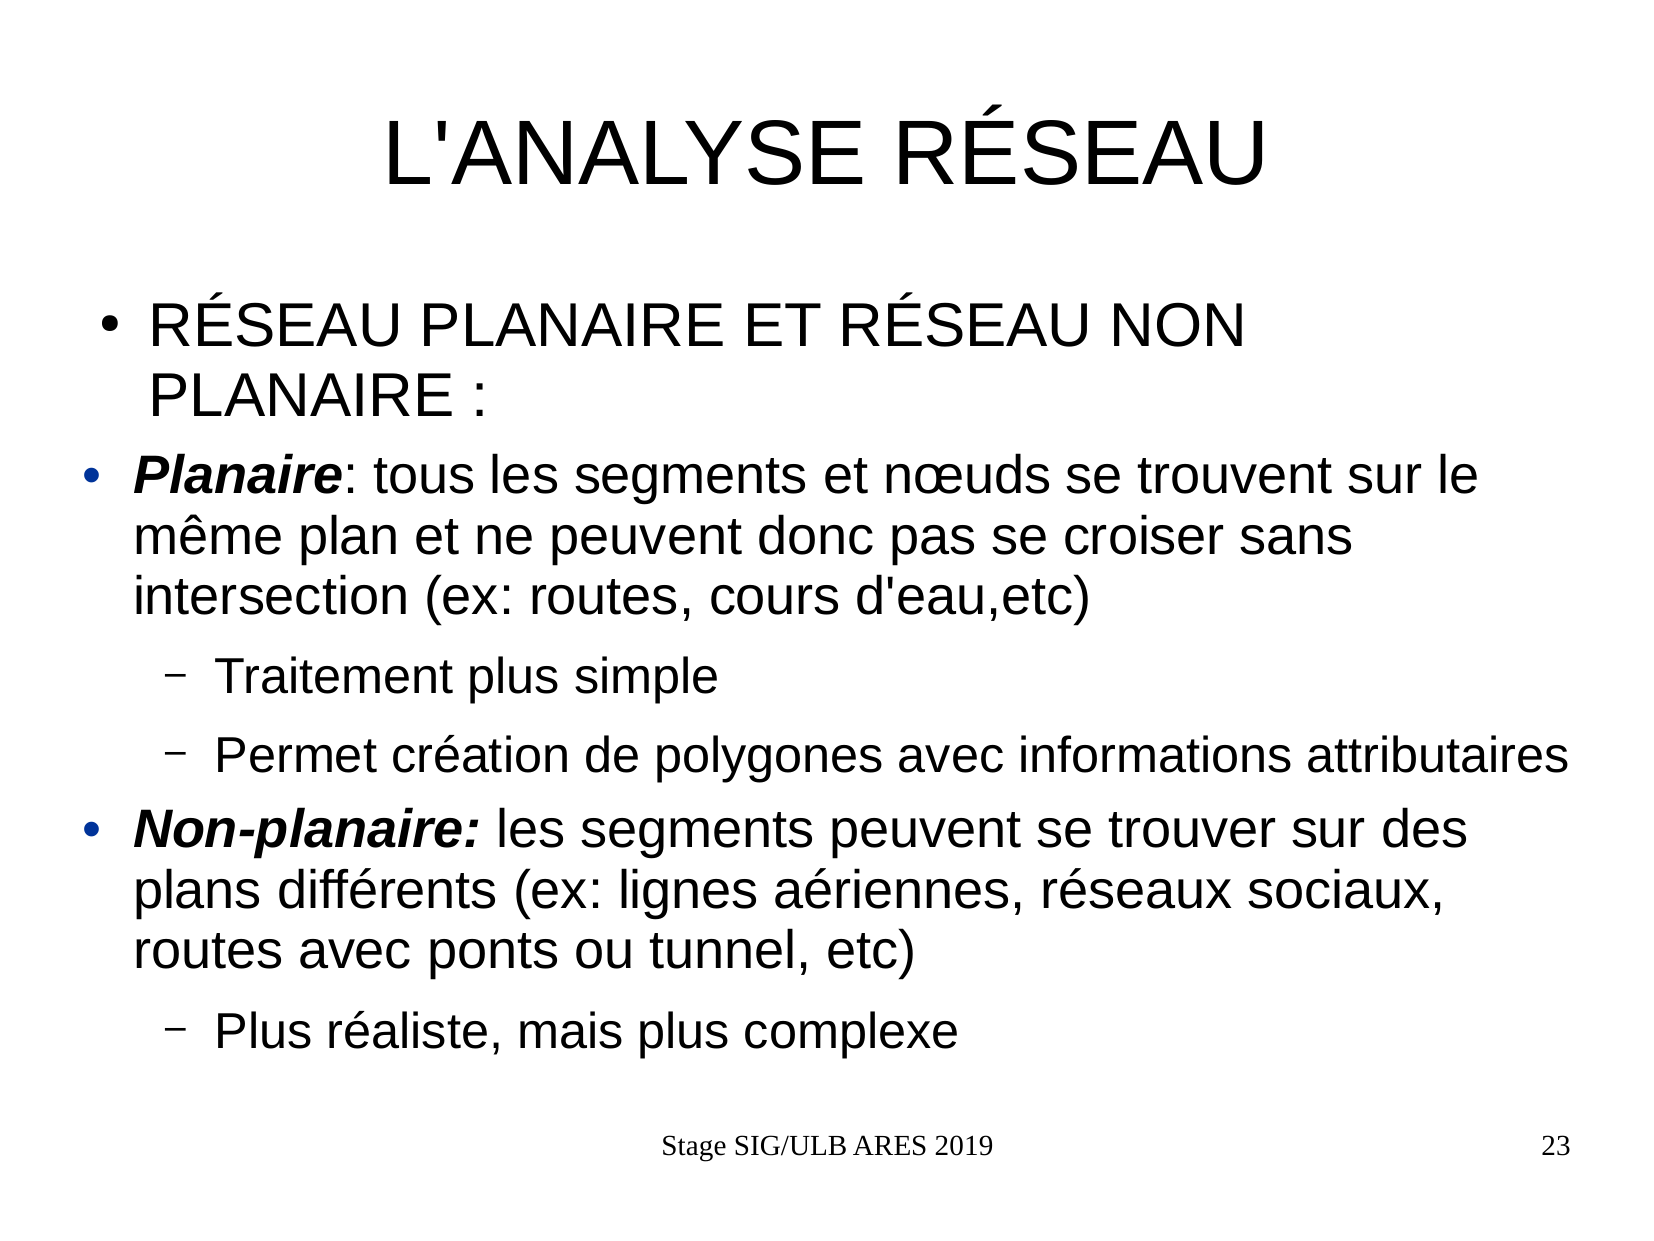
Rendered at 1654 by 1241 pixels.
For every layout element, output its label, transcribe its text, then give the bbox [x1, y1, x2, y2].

title L'ANALYSE RÉSEAU [82, 49, 1571, 257]
list RÉSEAU PLANAIRE ET RÉSEAU NON PLANAIRE : Planaire: tous les segments et nœuds se trouvent sur le même plan et ne peuvent donc pas se croiser sans intersection (ex: routes, cours d'eau,etc) Traitement plus simple Permet création de polygones avec informations attributaires Non-planaire: les segments peuvent se trouver sur des plans différents (ex: lignes aériennes, réseaux sociaux, routes avec ponts ou tunnel, etc) Plus réaliste, mais plus complexe [82, 290, 1571, 1111]
